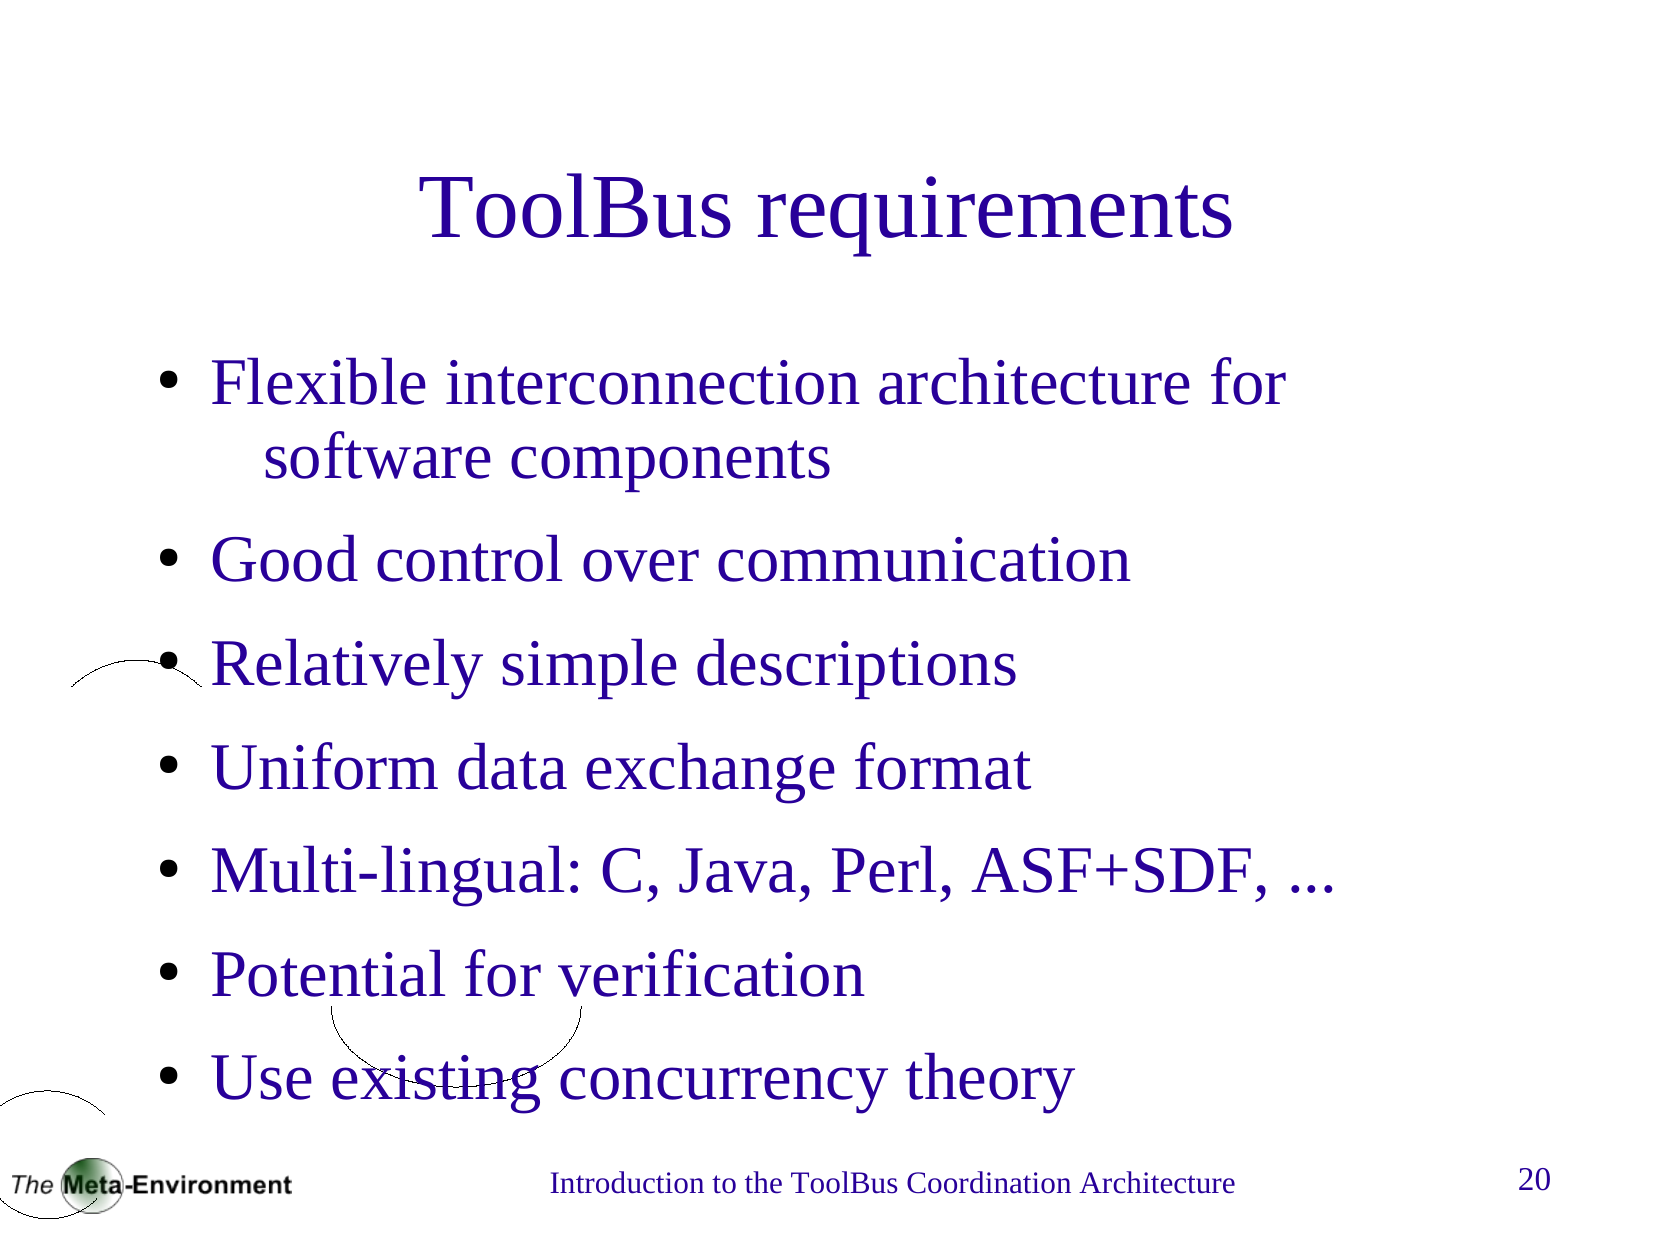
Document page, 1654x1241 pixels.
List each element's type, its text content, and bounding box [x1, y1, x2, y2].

picture [12, 1158, 292, 1214]
title ToolBus requirements [121, 102, 1534, 311]
list Flexible interconnection architecture for software components Good control over communication Relatively simple descriptions Uniform data exchange format Multi-lingual: C, Java, Perl, ASF+SDF, ... Potential for verification Use existing concurrency theory [121, 344, 1534, 1166]
